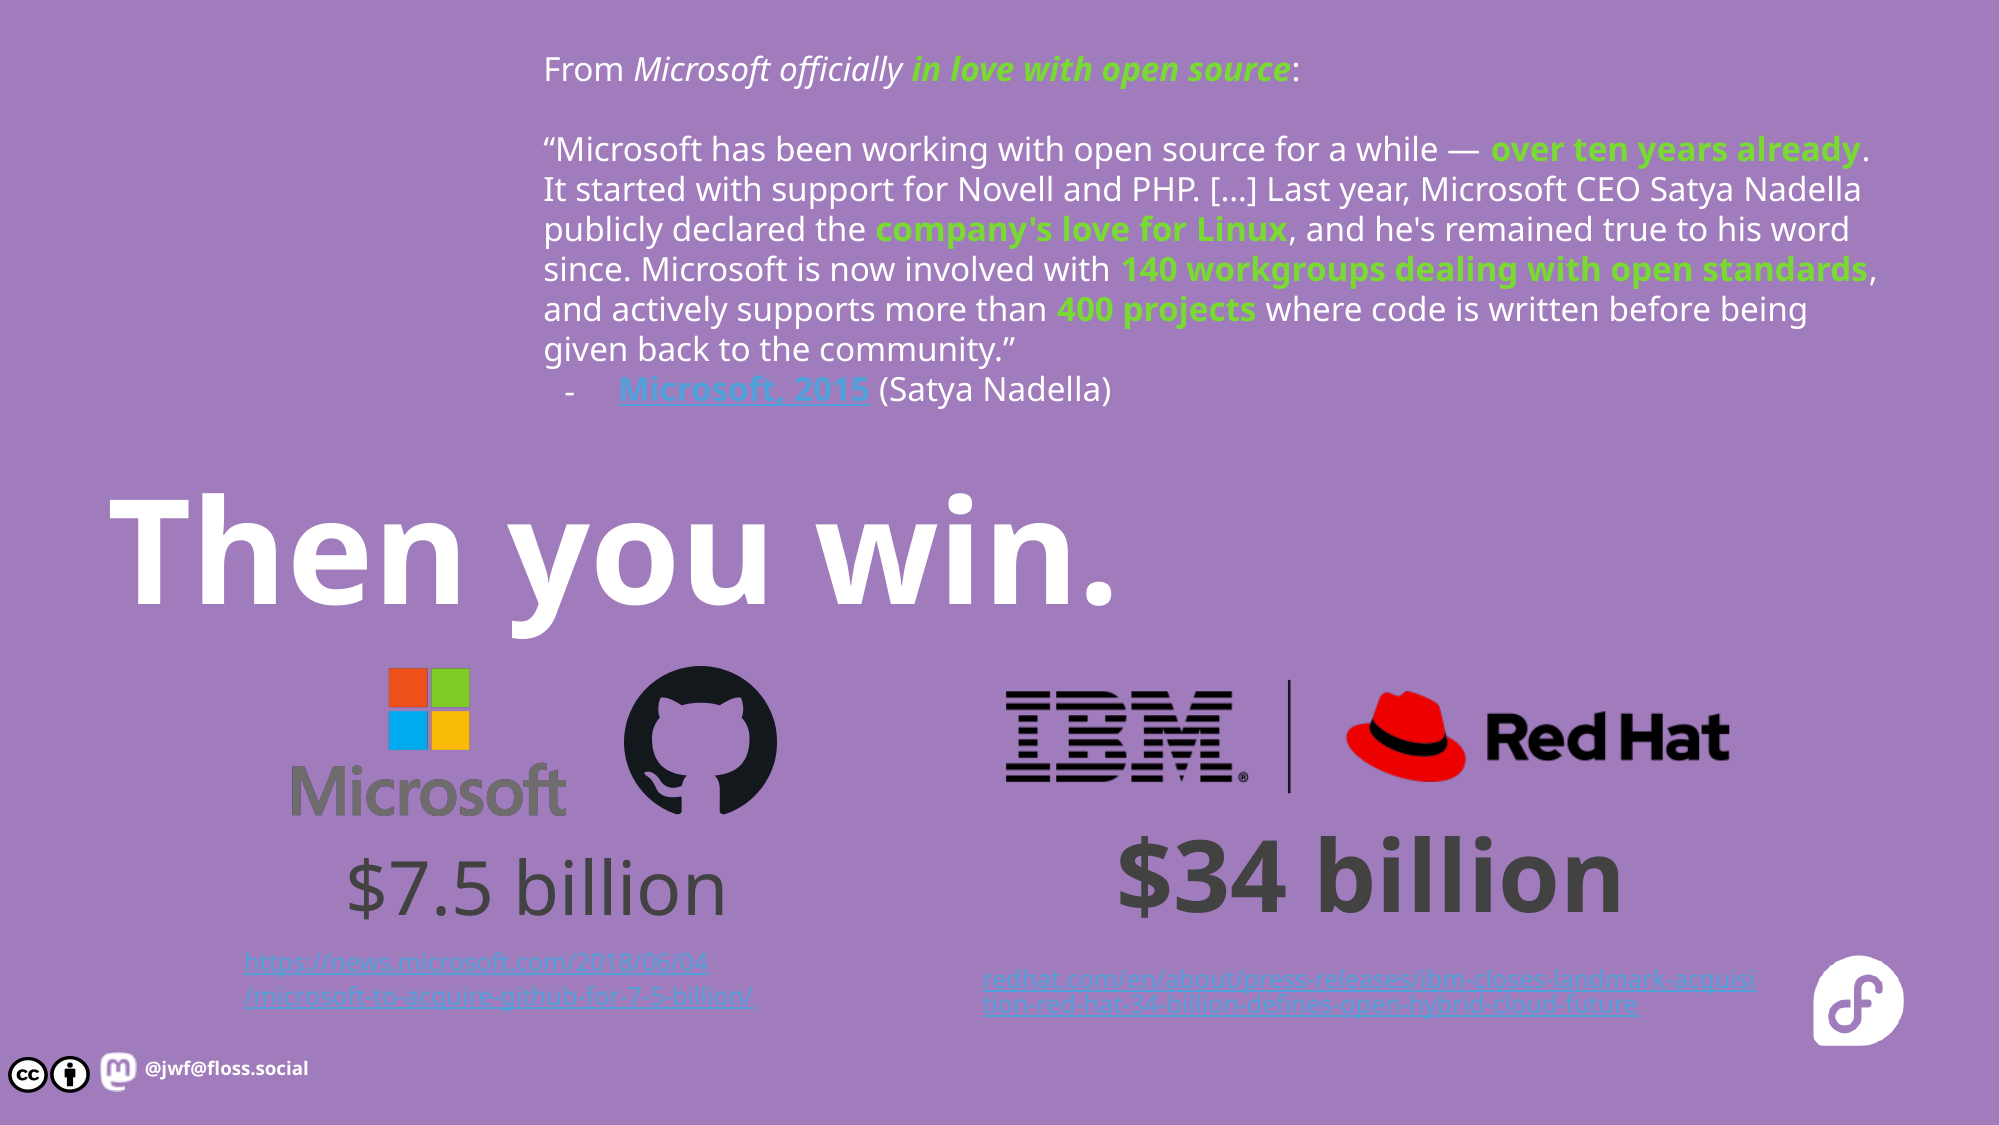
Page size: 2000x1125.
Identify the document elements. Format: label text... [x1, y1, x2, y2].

picture [965, 657, 1752, 834]
text_box $34 billion [1064, 834, 1679, 935]
picture [624, 666, 777, 818]
text_box https://news.microsoft.com/2018/06/04/microsoft-to-acquire-github-for-7-5-billion/ [229, 928, 845, 1032]
picture [50, 1056, 90, 1093]
text_box redhat.com/en/about/press-releases/ibm-closes-landmark-acquisition-red-hat-34-billion-defines-open-hybrid-cloud-future [967, 935, 1776, 1025]
text_box $7.5 billion [290, 834, 783, 928]
list @jwf@floss.social [135, 1047, 319, 1084]
picture [100, 1052, 137, 1092]
picture [292, 668, 566, 816]
picture [1813, 955, 1904, 1046]
text_box From Microsoft officially in love with open source: “Microsoft has been working with open source for a while — over ten years already. It started with support for Novell and PHP. […] Last year, Microsoft CEO Satya Nadella publicly declared the company's love for Linux, and he's remained true to his word since. Microsoft is now involved with 140 workgroups dealing with open standards, and actively supports more than 400 projects where code is written before being given back to the community.” Microsoft, 2015 (Satya Nadella) [528, 33, 1909, 428]
picture [8, 1057, 48, 1093]
title Then you win. [107, 98, 1500, 994]
